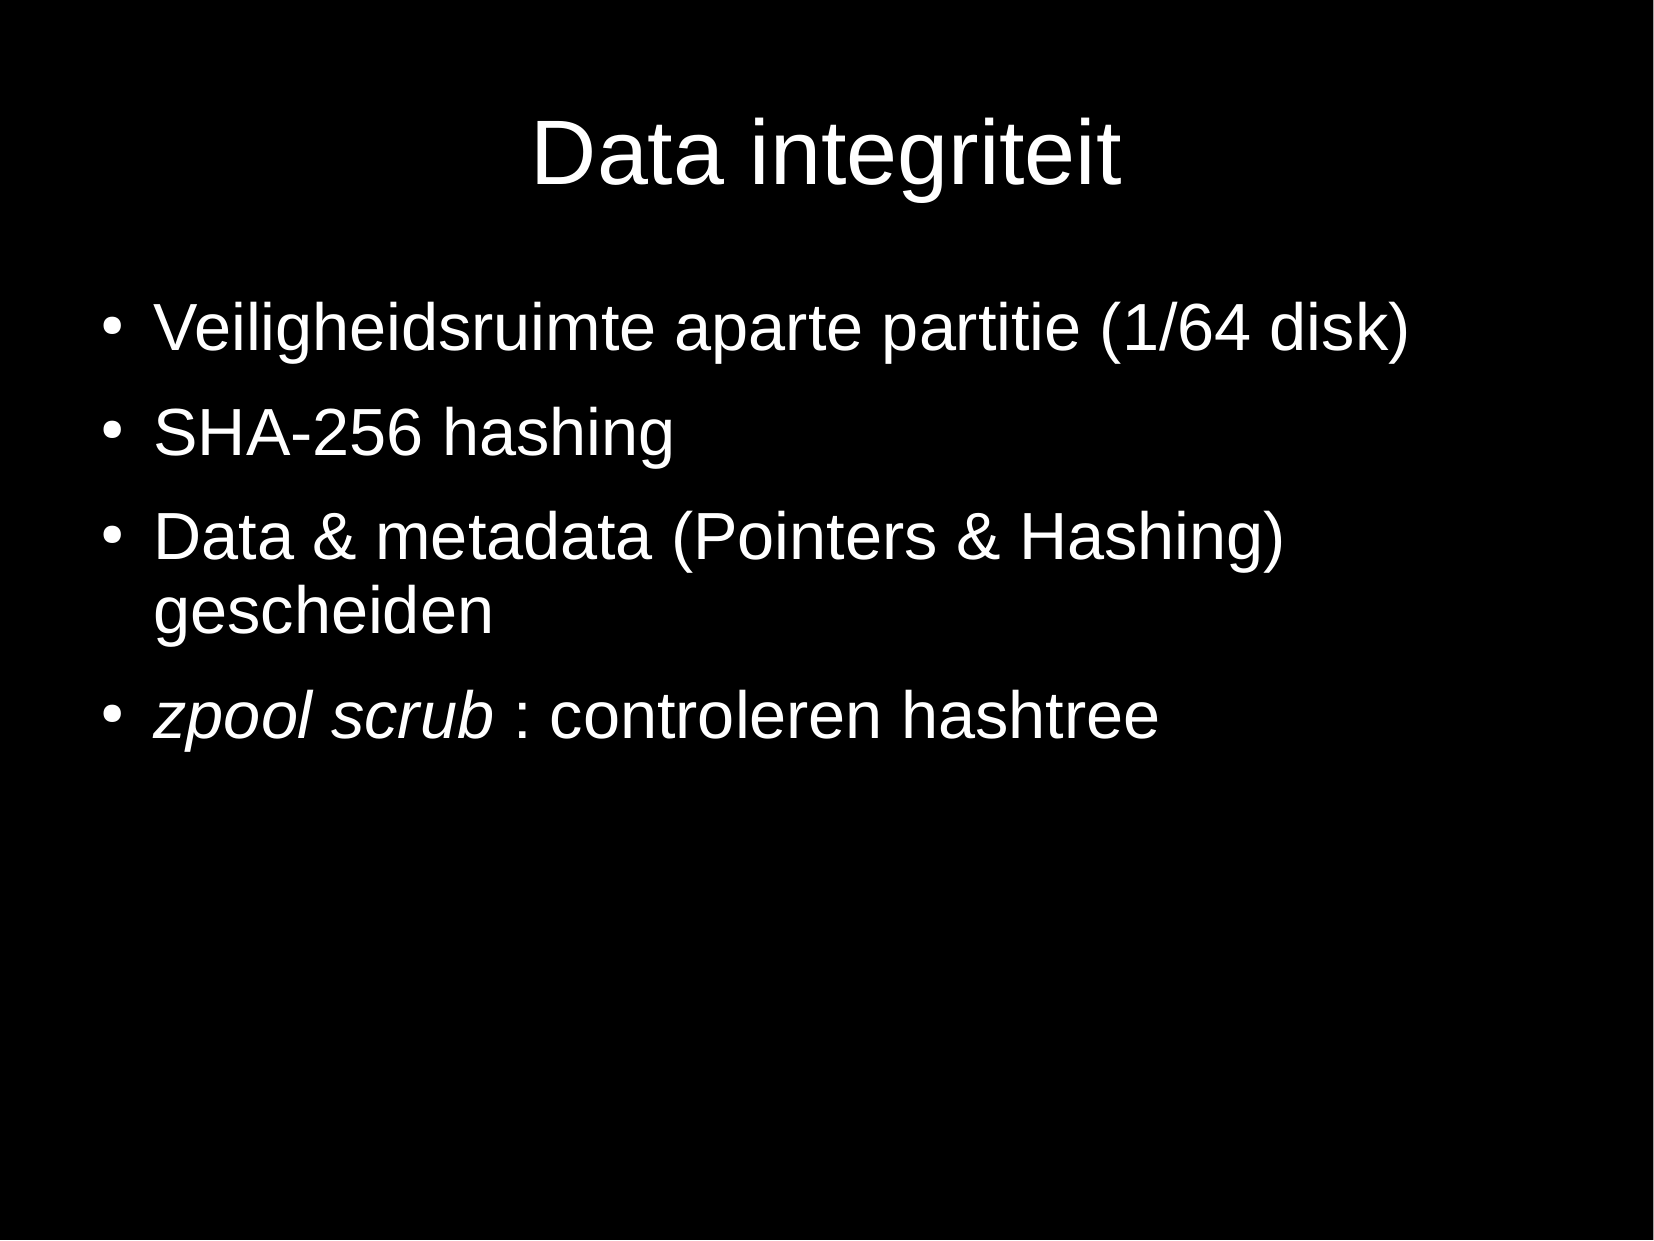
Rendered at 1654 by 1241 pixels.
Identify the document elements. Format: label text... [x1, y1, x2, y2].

list Veiligheidsruimte aparte partitie (1/64 disk) SHA-256 hashing Data & metadata (Pointers & Hashing) gescheiden zpool scrub : controleren hashtree [82, 290, 1571, 1010]
title Data integriteit [82, 49, 1571, 257]
